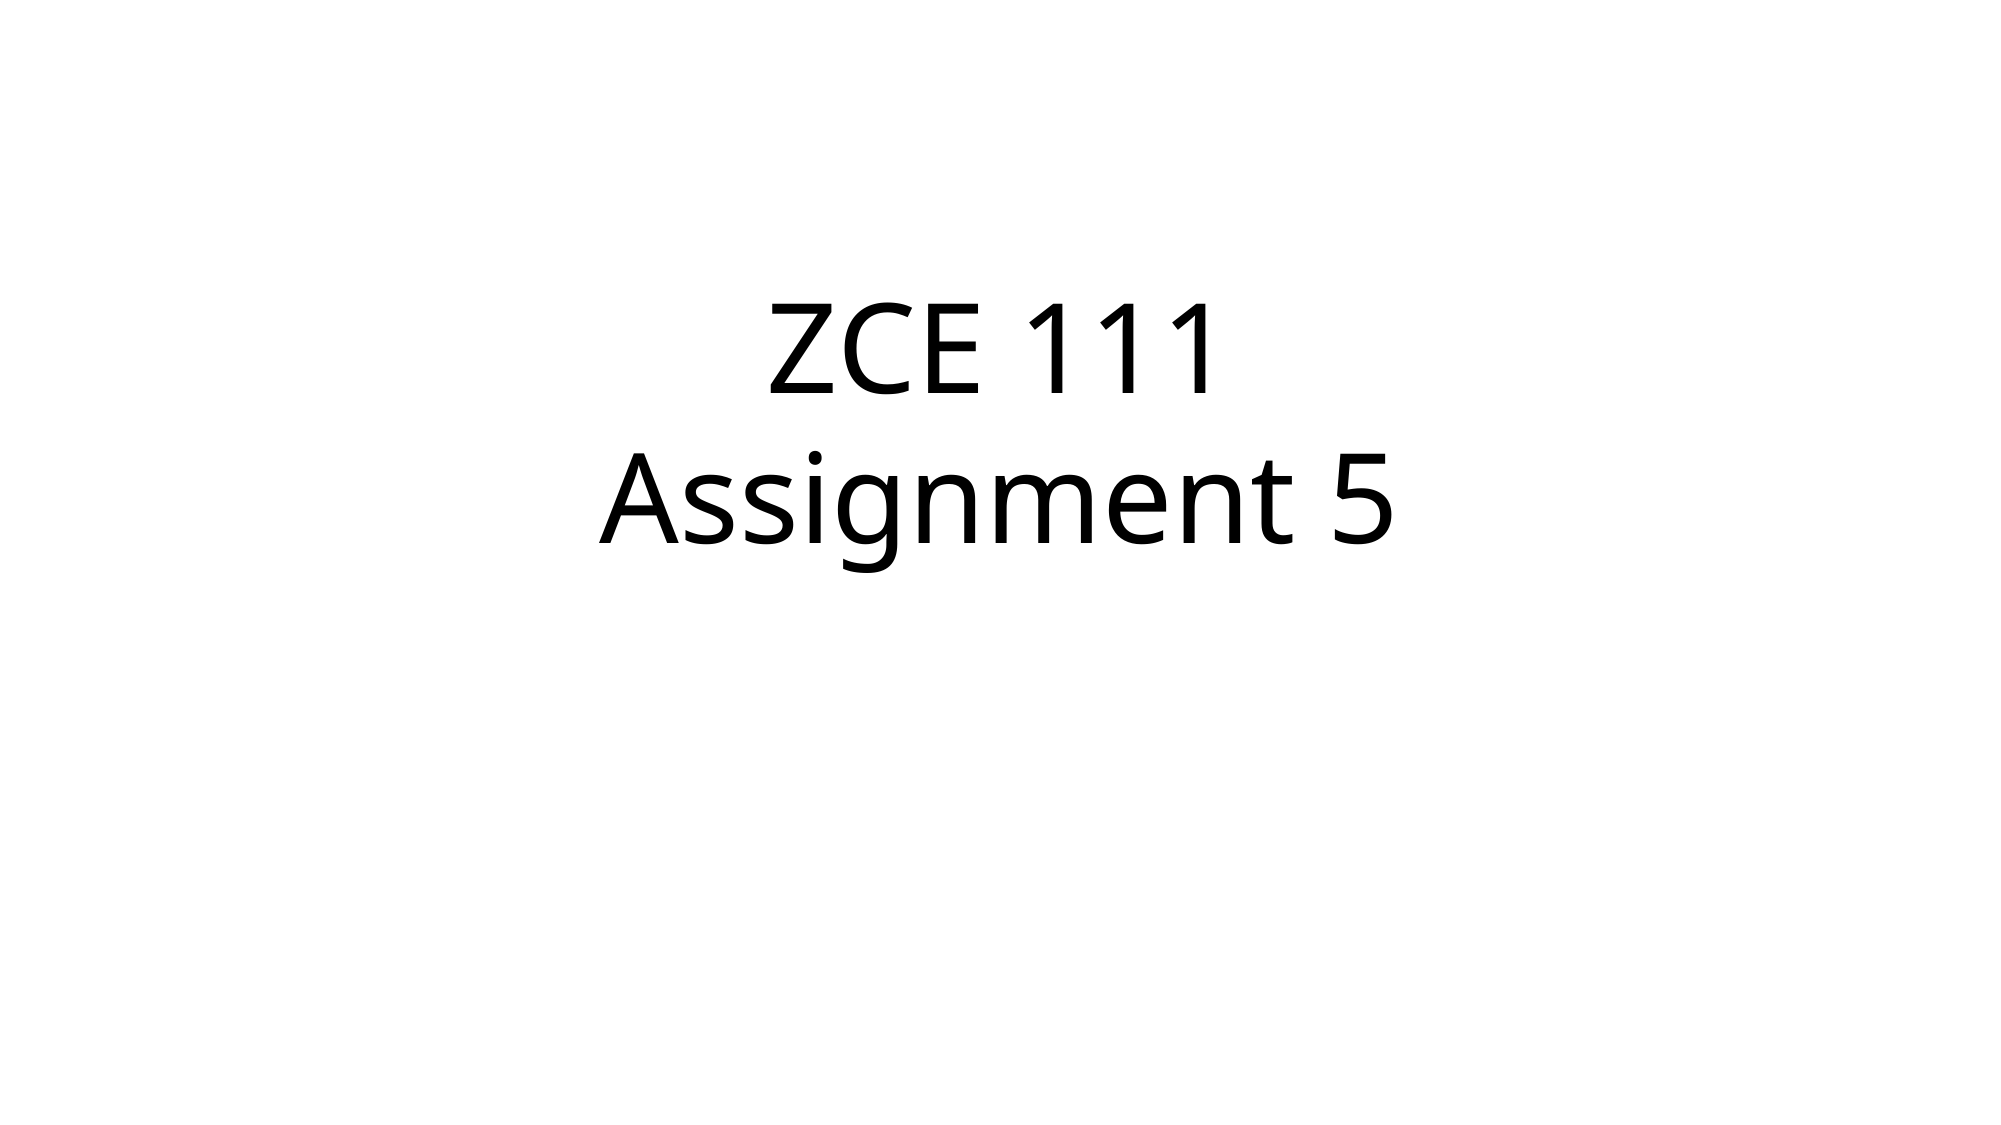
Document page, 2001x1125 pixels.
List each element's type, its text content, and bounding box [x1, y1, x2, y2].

text_box ZCE 111 Assignment 5 [249, 184, 1750, 576]
